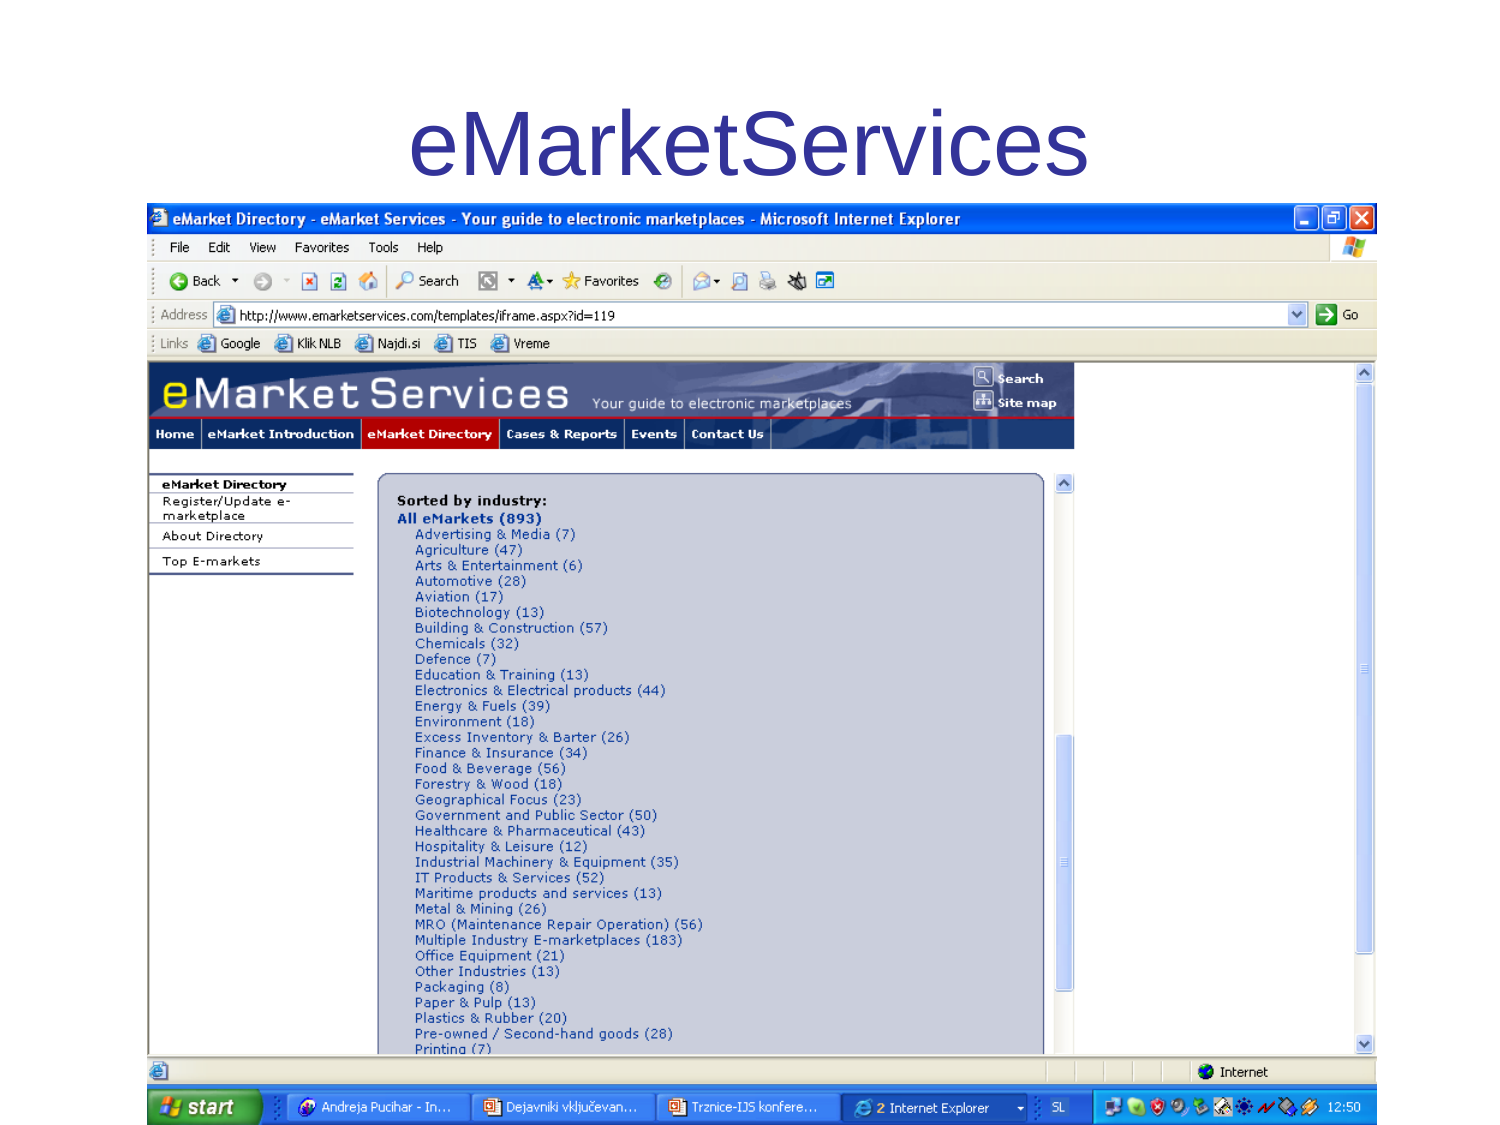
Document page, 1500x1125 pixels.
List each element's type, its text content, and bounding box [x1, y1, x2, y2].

picture [147, 203, 1377, 1125]
title eMarketServices [75, 45, 1426, 233]
